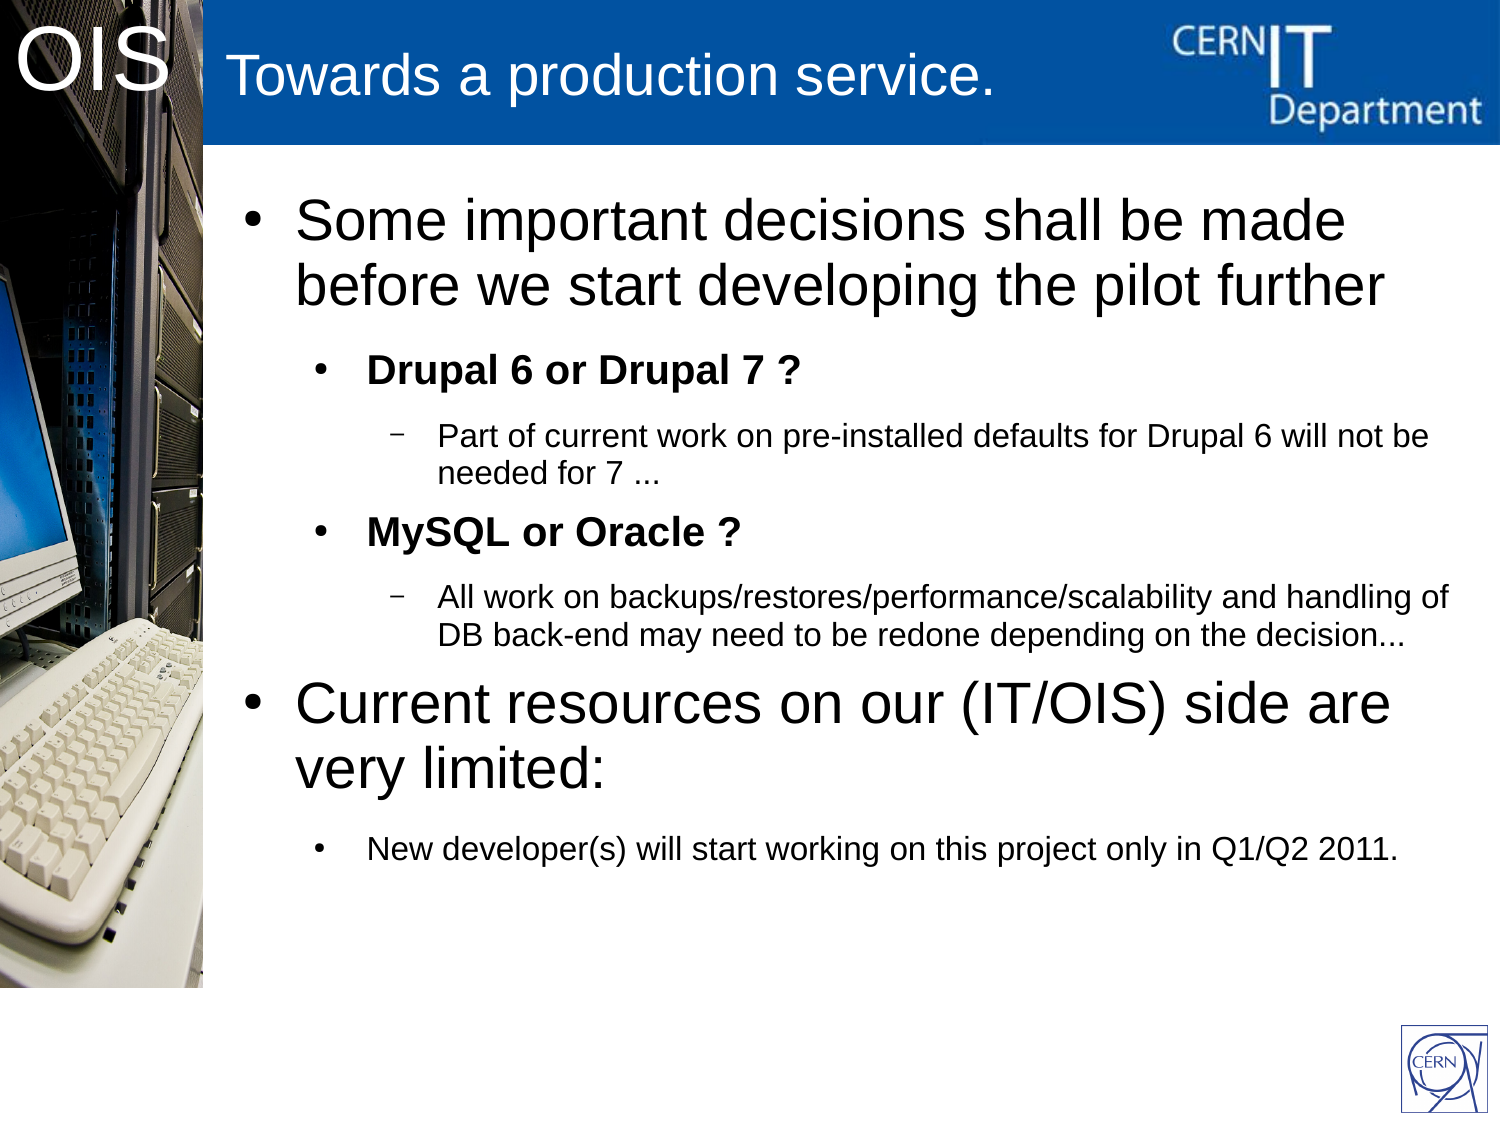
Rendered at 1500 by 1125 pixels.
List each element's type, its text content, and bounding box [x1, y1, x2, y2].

title Towards a production service. [225, 7, 1238, 143]
picture [0, 0, 1500, 988]
picture [1401, 1025, 1488, 1113]
list Some important decisions shall be made before we start developing the pilot further Drupal 6 or Drupal 7 ? Part of current work on pre-installed defaults for Drupal 6 will not be needed for 7 ... MySQL or Oracle ? All work on backups/restores/performance/scalability and handling of DB back-end may need to be redone depending on the decision... Current resources on our (IT/OIS) side are very limited: New developer(s) will start working on this project only in Q1/Q2 2011. [225, 187, 1463, 1051]
